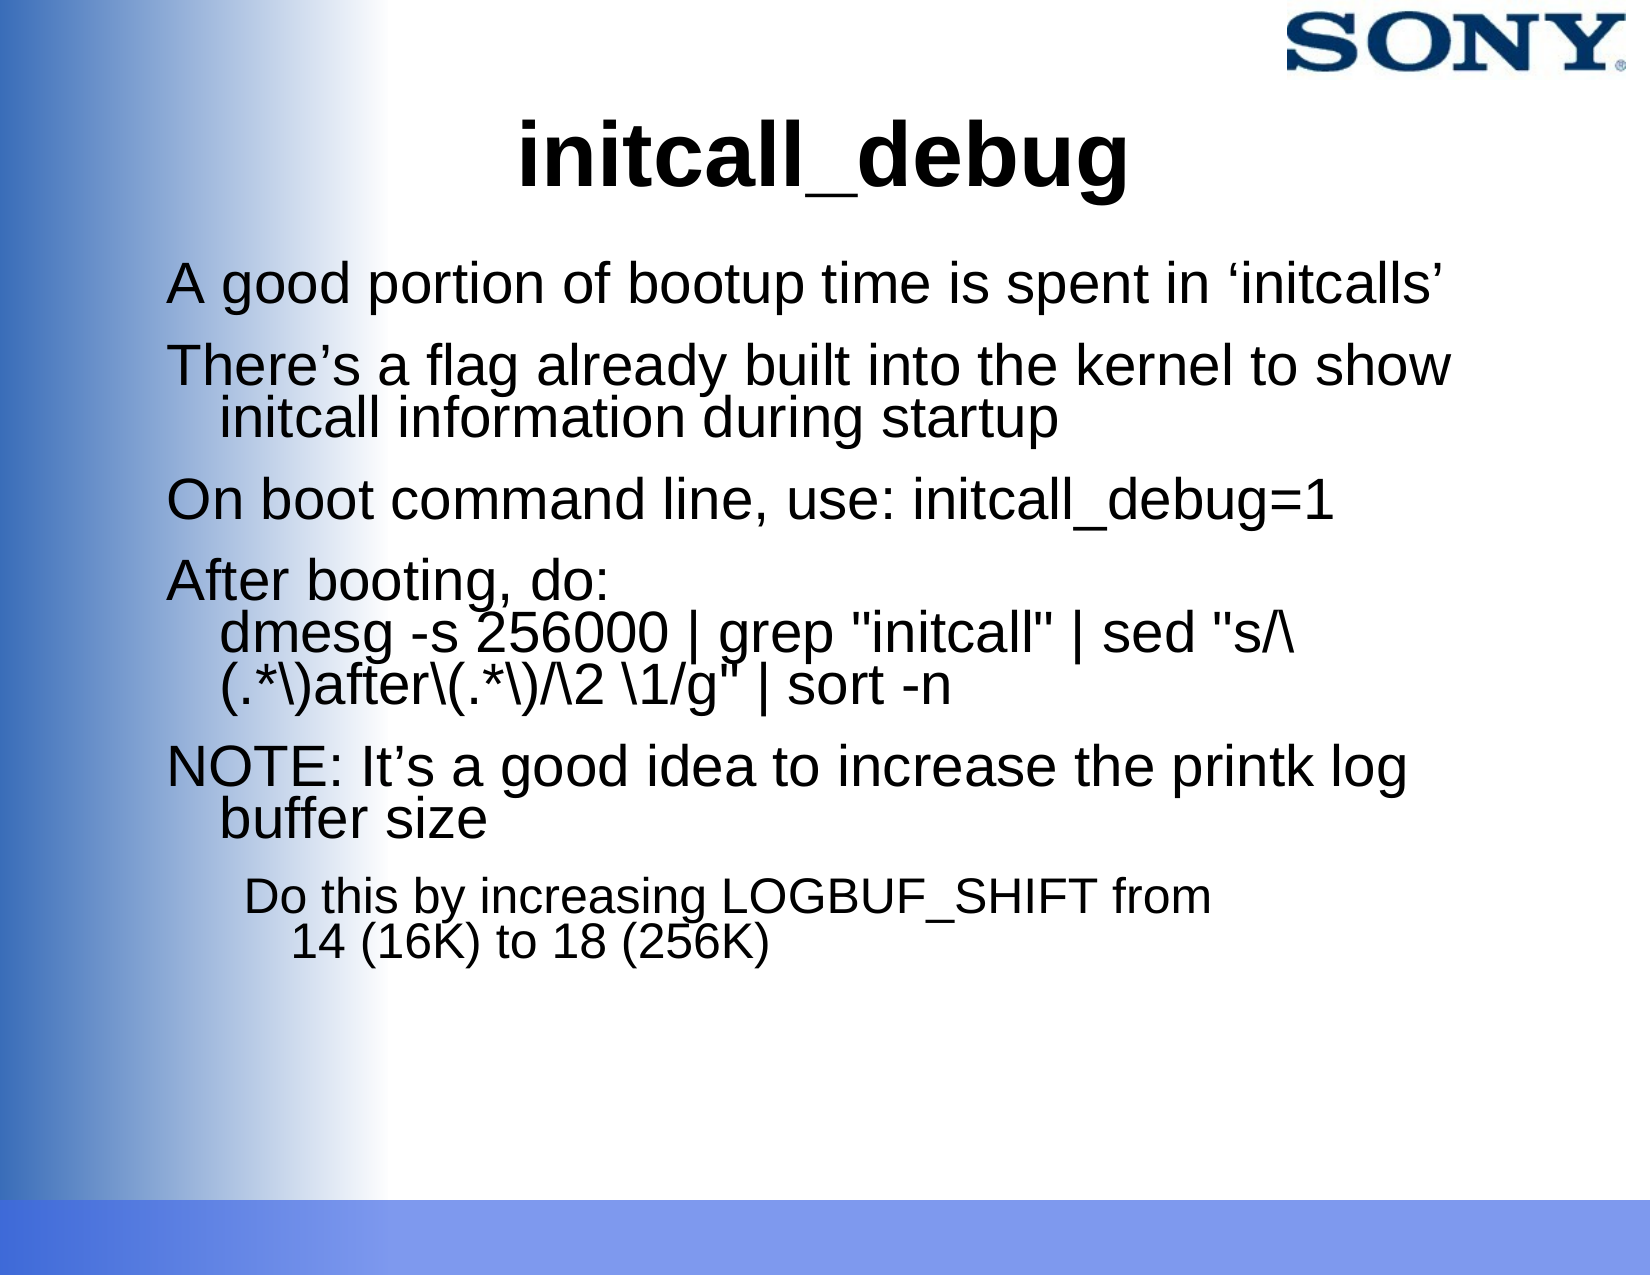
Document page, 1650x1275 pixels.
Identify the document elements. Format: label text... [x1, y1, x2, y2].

list A good portion of bootup time is spent in ‘initcalls’ There’s a flag already built into the kernel to show initcall information during startup On boot command line, use: initcall_debug=1 After booting, do: dmesg -s 256000 | grep "initcall" | sed "s/\(.*\)after\(.*\)/\2 \1/g" | sort -n NOTE: It’s a good idea to increase the printk log buffer size Do this by increasing LOGBUF_SHIFT from 14 (16K) to 18 (256K) [149, 262, 1499, 1188]
picture [1287, 0, 1626, 80]
title initcall_debug [149, 74, 1499, 250]
